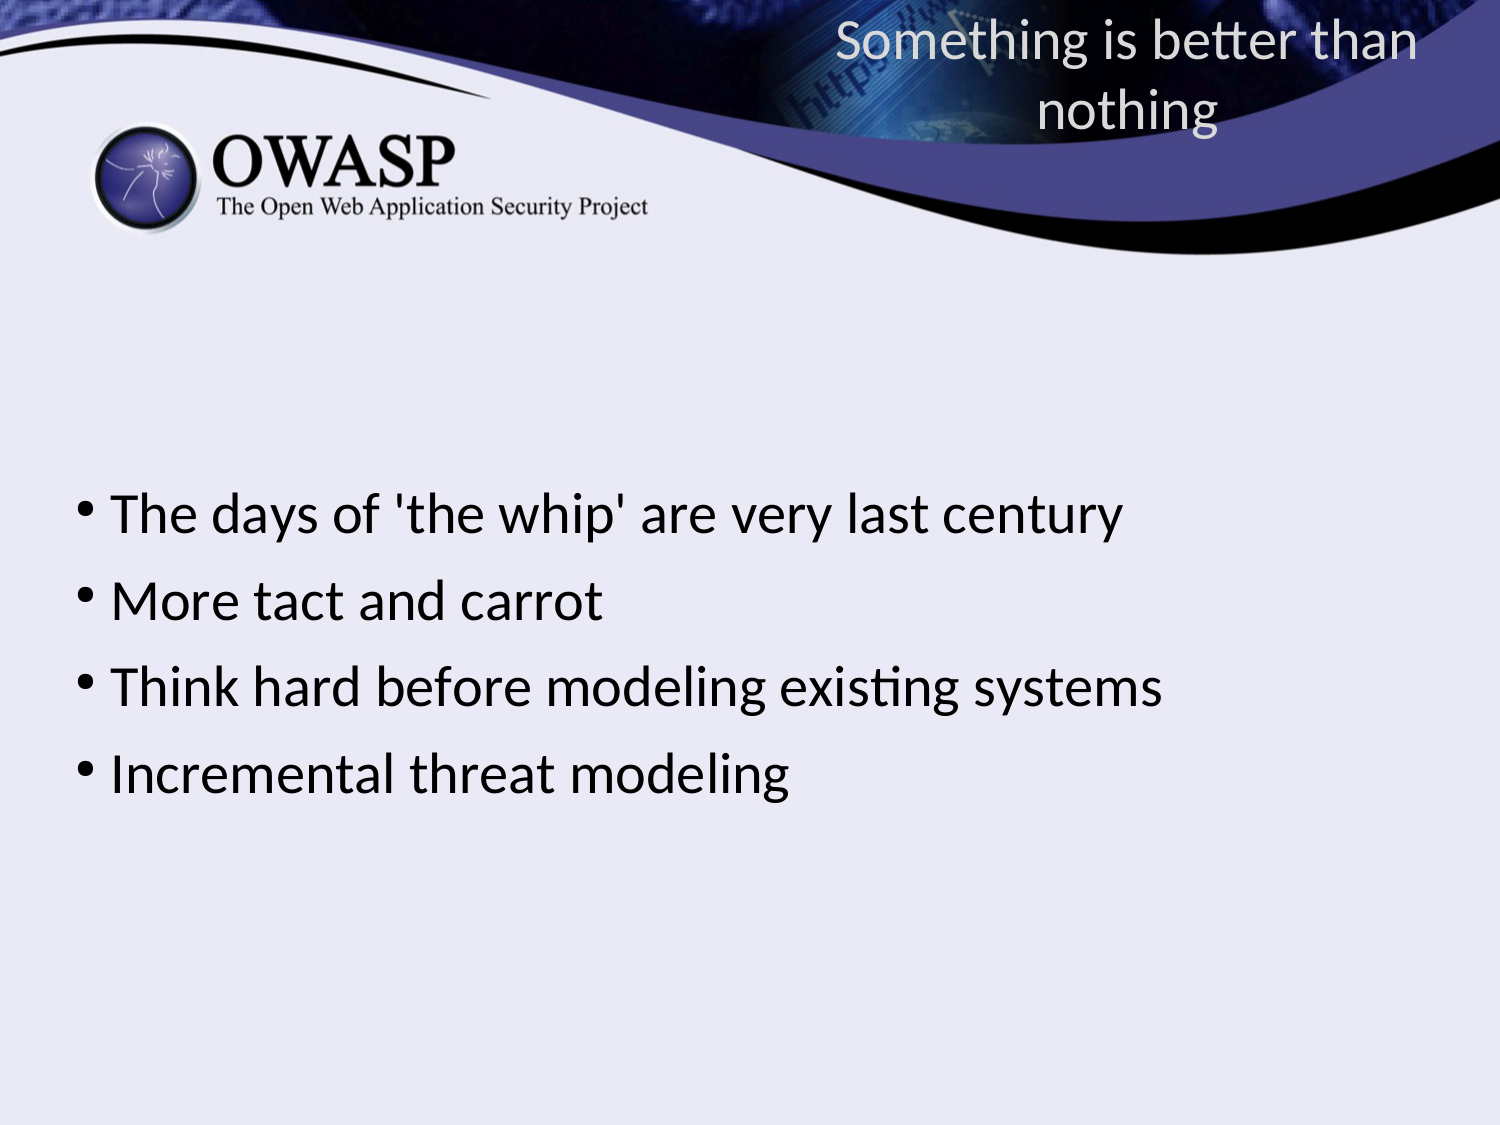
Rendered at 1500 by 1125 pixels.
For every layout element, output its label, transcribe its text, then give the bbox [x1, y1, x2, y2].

title Something is better than nothing [779, 0, 1476, 149]
subtitle The days of 'the whip' are very last century More tact and carrot Think hard before modeling existing systems Incremental threat modeling [75, 262, 1426, 1018]
picture [0, 0, 1500, 1125]
